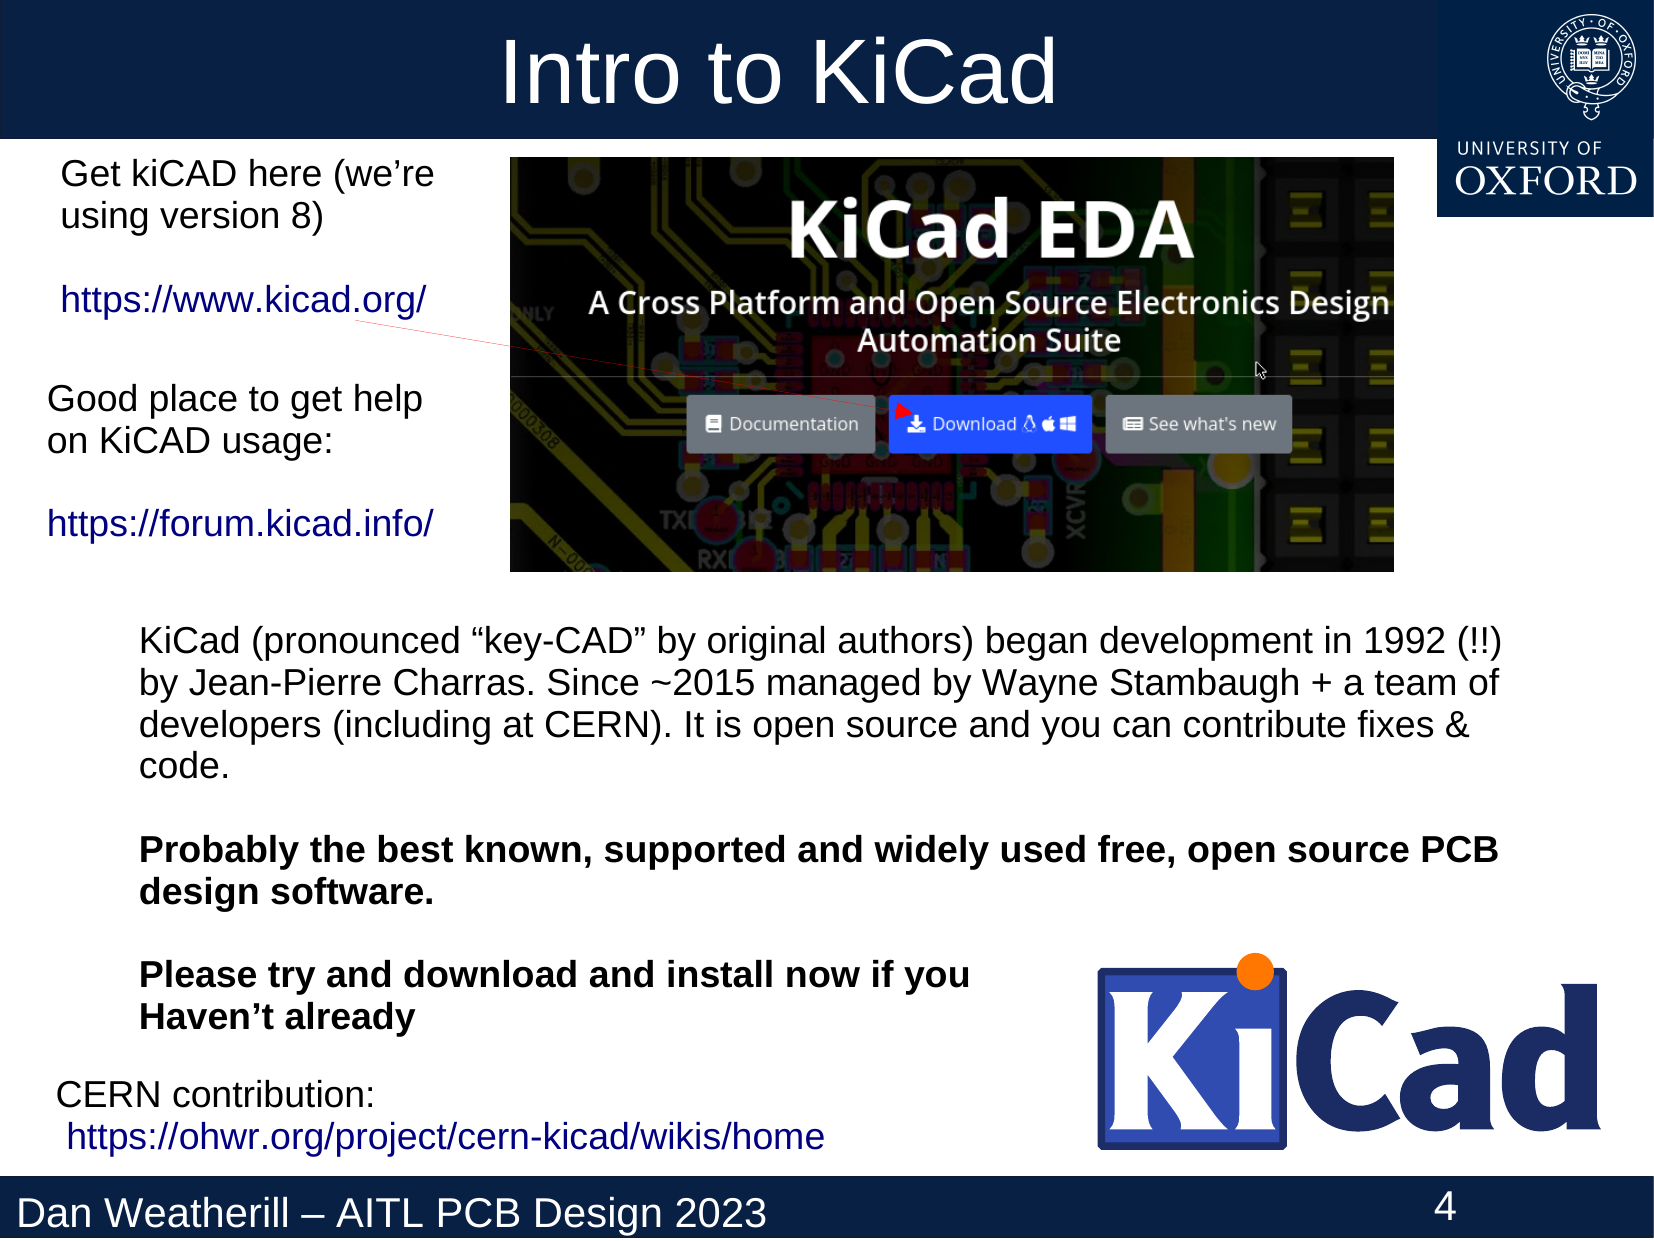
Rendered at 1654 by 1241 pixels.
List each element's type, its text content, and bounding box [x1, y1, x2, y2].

title Intro to KiCad [35, 0, 1524, 177]
picture [1084, 942, 1611, 1158]
text_box Good place to get help on KiCAD usage: https://forum.kicad.info/ [32, 370, 450, 553]
picture [1437, 0, 1654, 217]
picture [510, 157, 1394, 572]
text_box KiCad (pronounced “key-CAD” by original authors) began development in 1992 (!!) by Jean-Pierre Charras. Since ~2015 managed by Wayne Stambaugh + a team of developers (including at CERN). It is open source and you can contribute fixes & code. Probably the best known, supported and widely used free, open source PCB design software. Please try and download and install now if you Haven’t already [124, 612, 1556, 1046]
text_box CERN contribution: https://ohwr.org/project/cern-kicad/wikis/home [40, 1066, 841, 1166]
text_box Get kiCAD here (we’re using version 8) https://www.kicad.org/ [45, 145, 482, 370]
